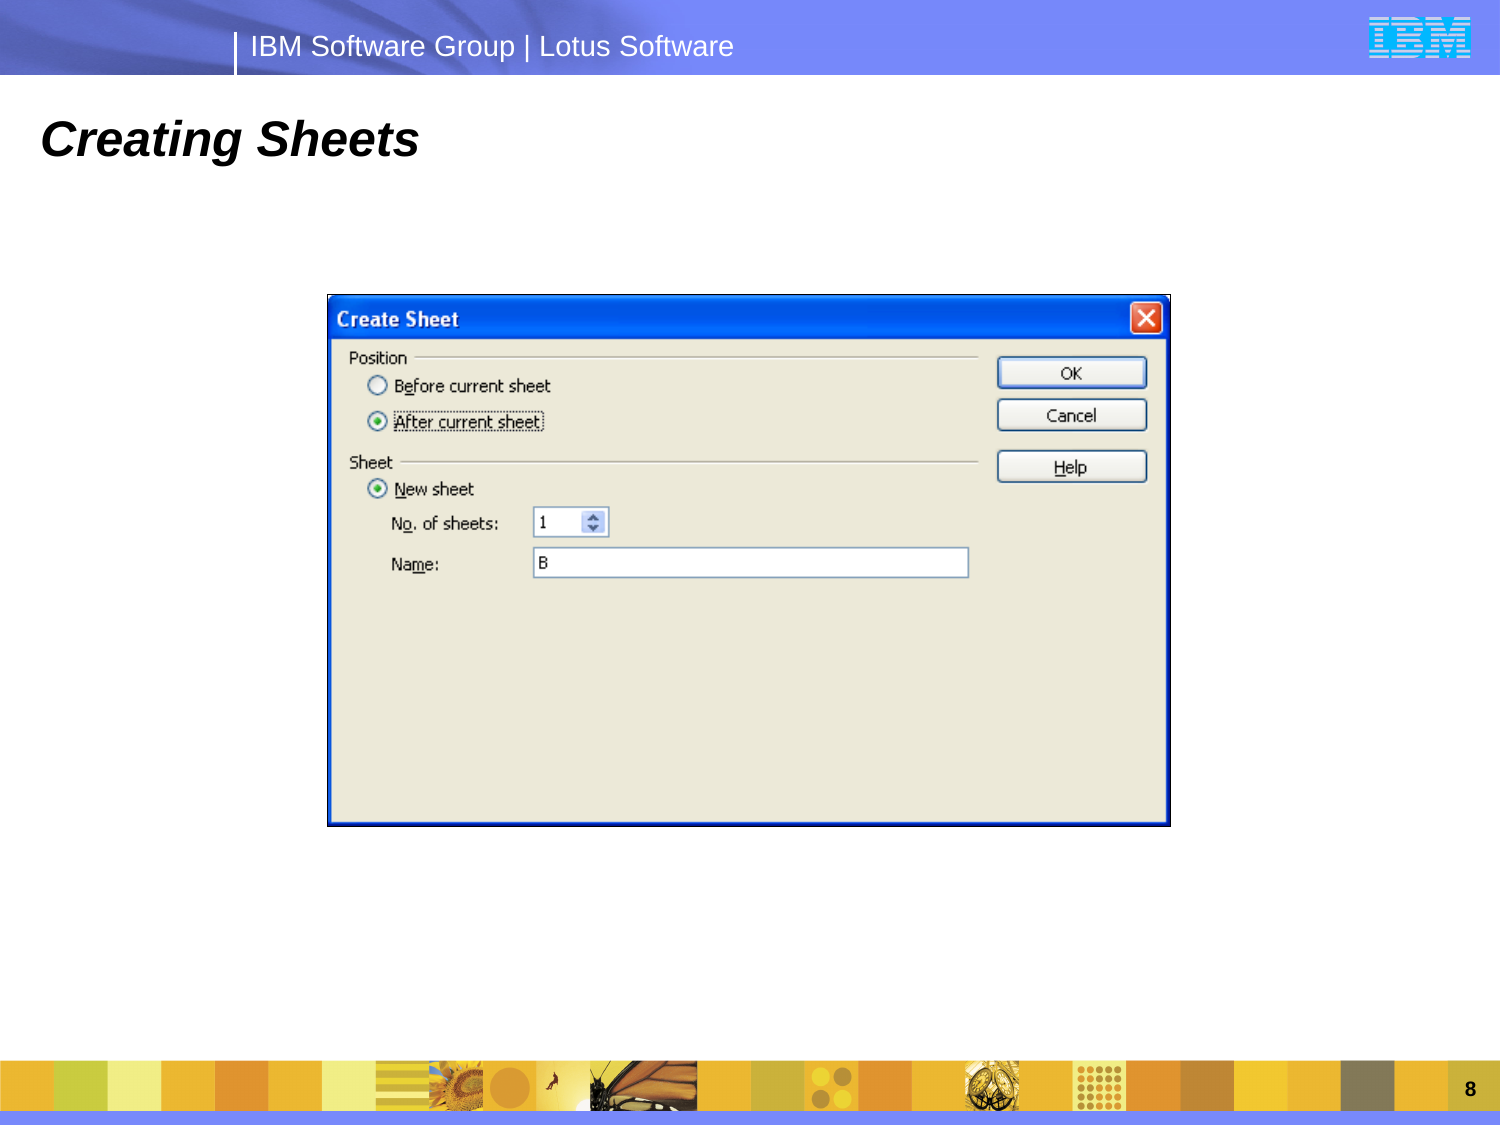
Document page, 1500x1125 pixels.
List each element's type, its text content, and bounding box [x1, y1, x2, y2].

picture [0, 1060, 1500, 1111]
picture [0, 0, 1500, 75]
picture [327, 294, 1171, 827]
title Creating Sheets [25, 106, 1378, 189]
